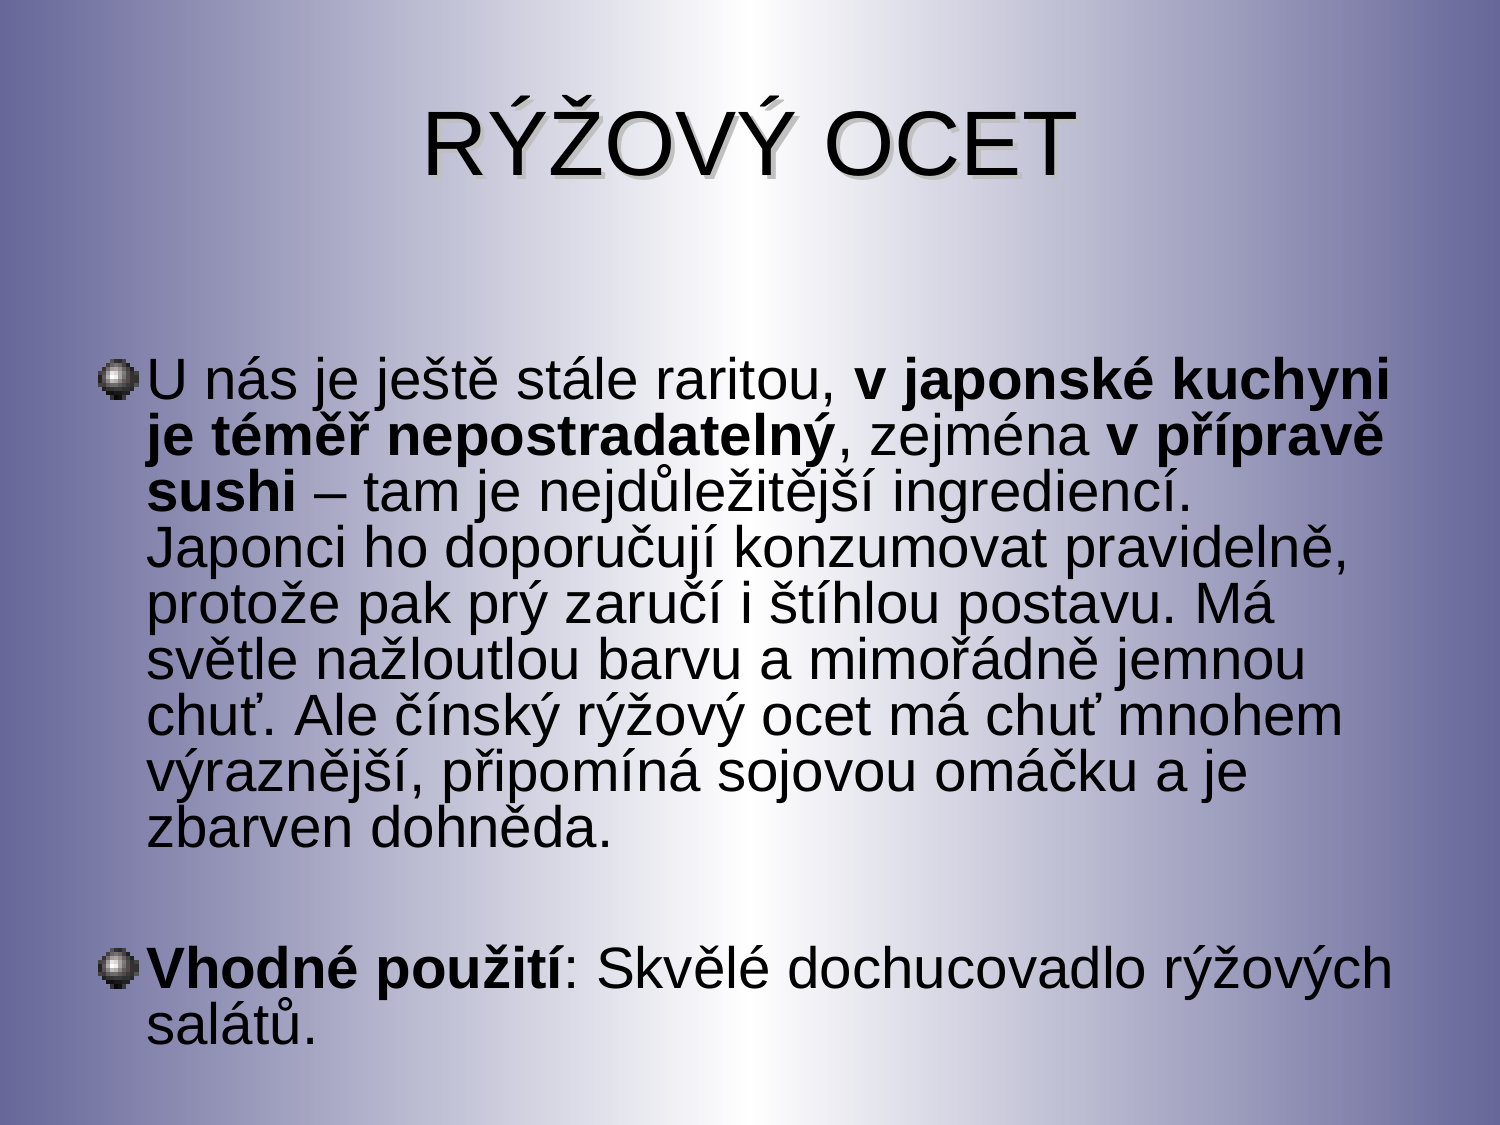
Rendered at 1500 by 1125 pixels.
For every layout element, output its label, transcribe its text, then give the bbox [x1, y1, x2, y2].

title RÝŽOVÝ OCET [75, 45, 1426, 233]
list U nás je ještě stále raritou, v japonské kuchyni je téměř nepostradatelný, zejména v přípravě sushi – tam je nejdůležitější ingrediencí. Japonci ho doporučují konzumovat pravidelně, protože pak prý zaručí i štíhlou postavu. Má světle nažloutlou barvu a mimořádně jemnou chuť. Ale čínský rýžový ocet má chuť mnohem výraznější, připomíná sojovou omáčku a je zbarven dohněda. Vhodné použití: Skvělé dochucovadlo rýžových salátů. [75, 262, 1426, 1120]
